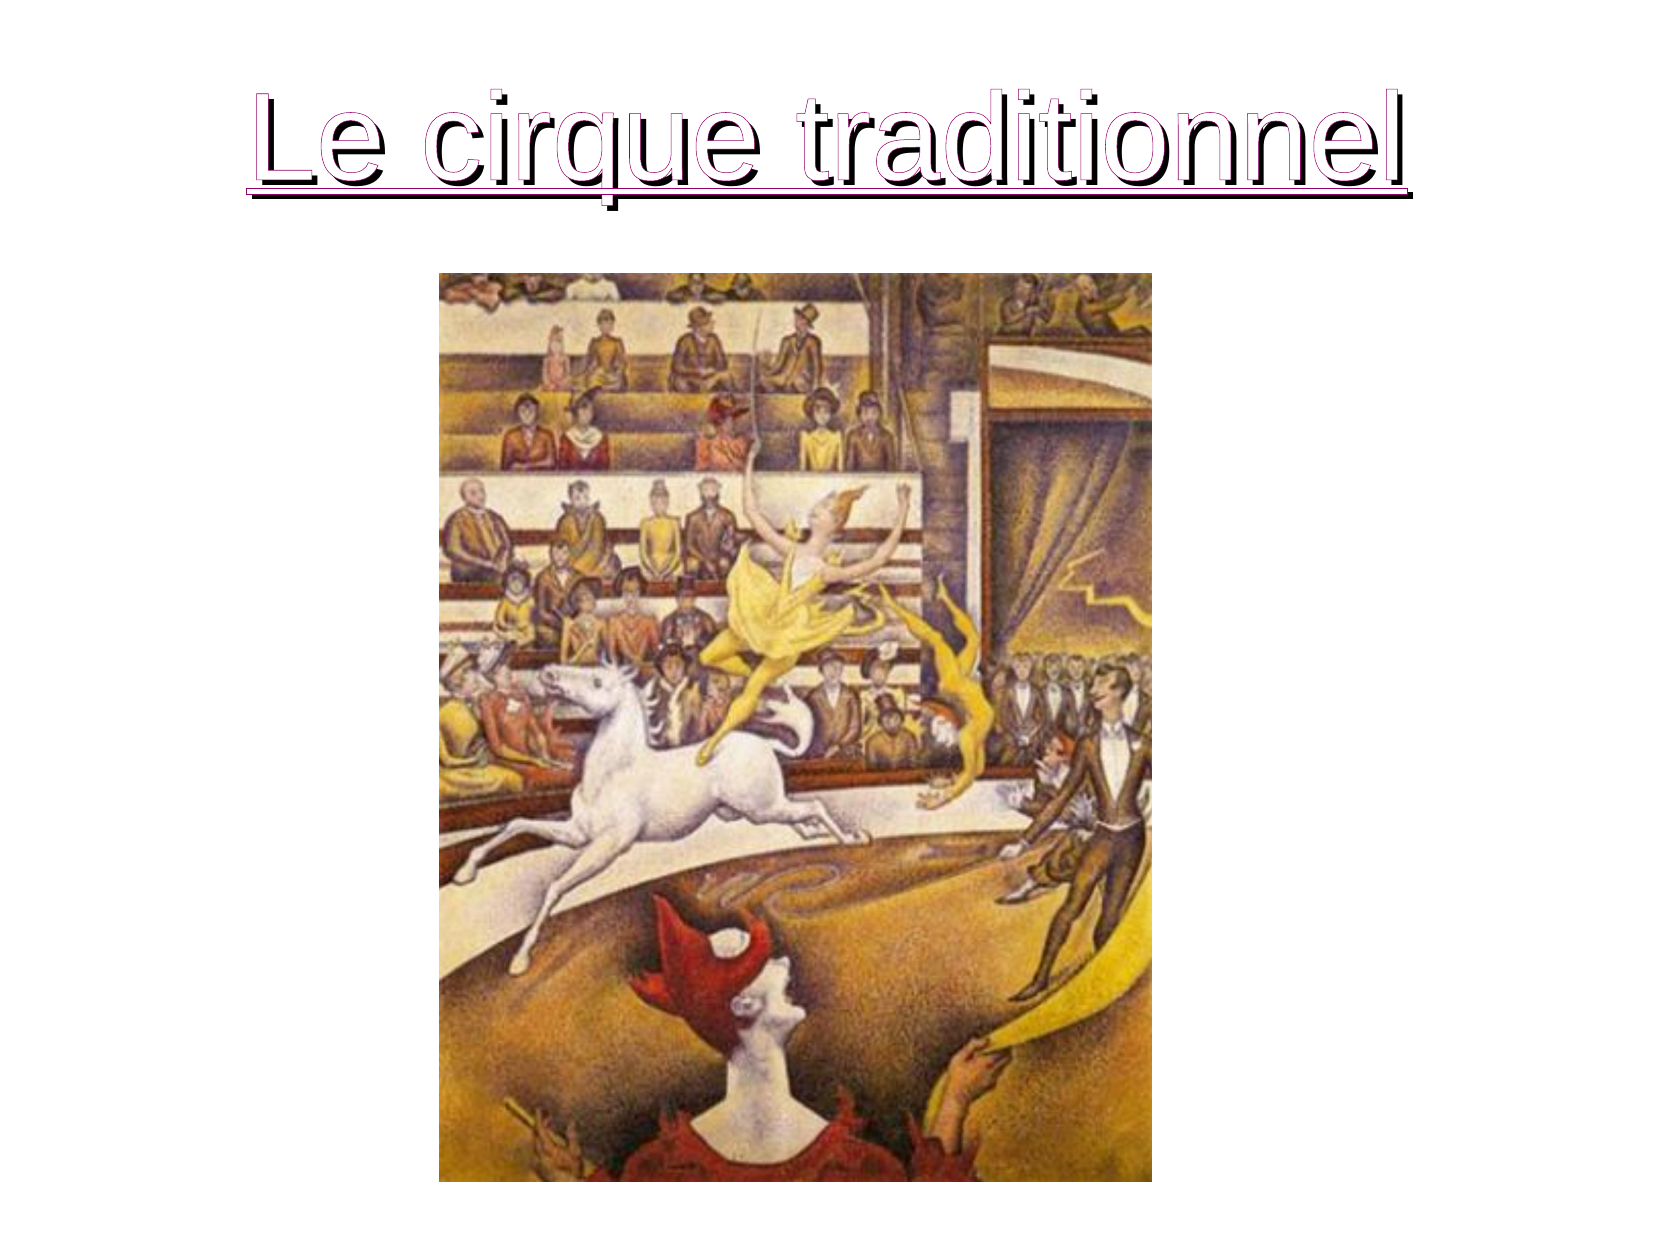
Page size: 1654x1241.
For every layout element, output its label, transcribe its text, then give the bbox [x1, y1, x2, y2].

picture [439, 273, 1152, 1182]
text_box Le cirque traditionnel [177, 59, 1477, 214]
